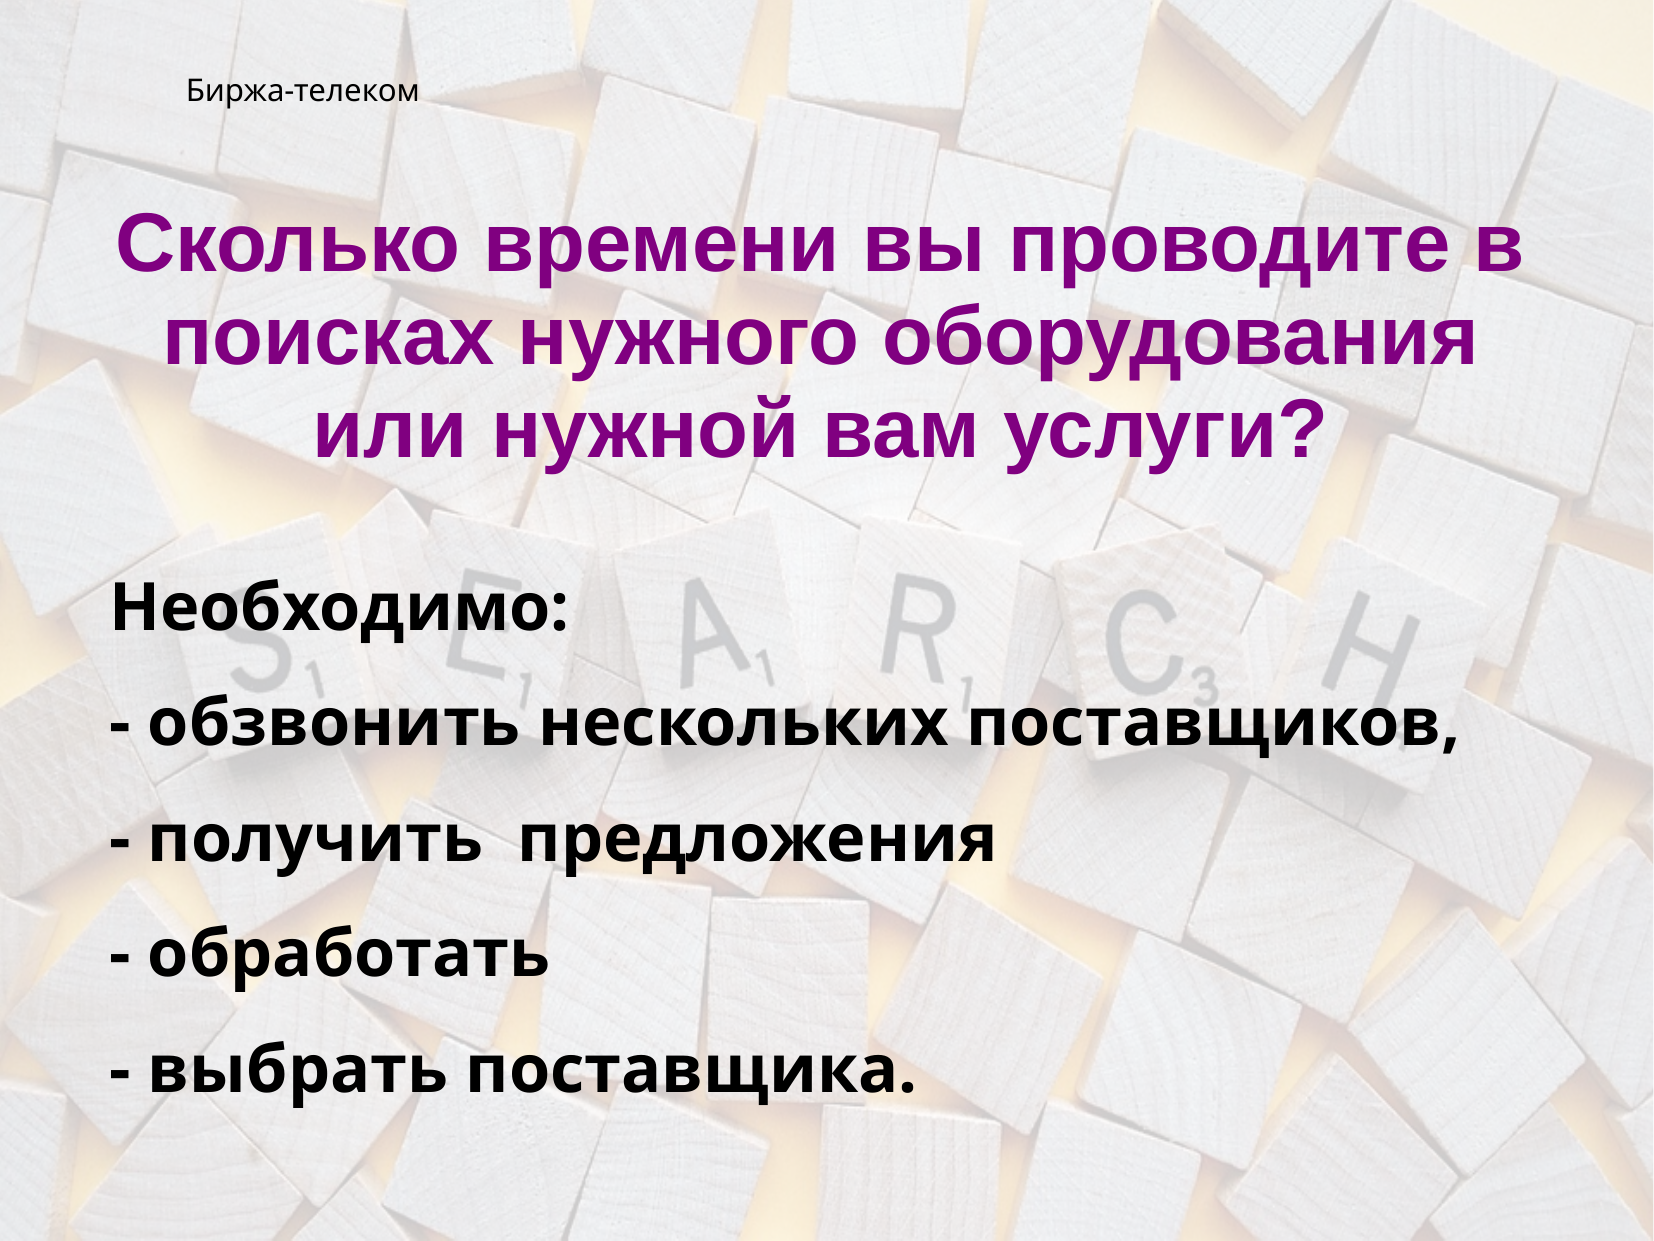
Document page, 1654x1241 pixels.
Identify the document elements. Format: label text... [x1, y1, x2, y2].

text_box Необходимо: - обзвонить нескольких поставщиков, - получить предложения - обработать - выбрать поставщика. [94, 551, 1560, 1206]
text_box Сколько времени вы проводите в поисках нужного оборудования или нужной вам услуги? [94, 188, 1548, 551]
picture [0, 0, 1654, 1241]
text_box Биржа-телеком [129, 35, 477, 144]
